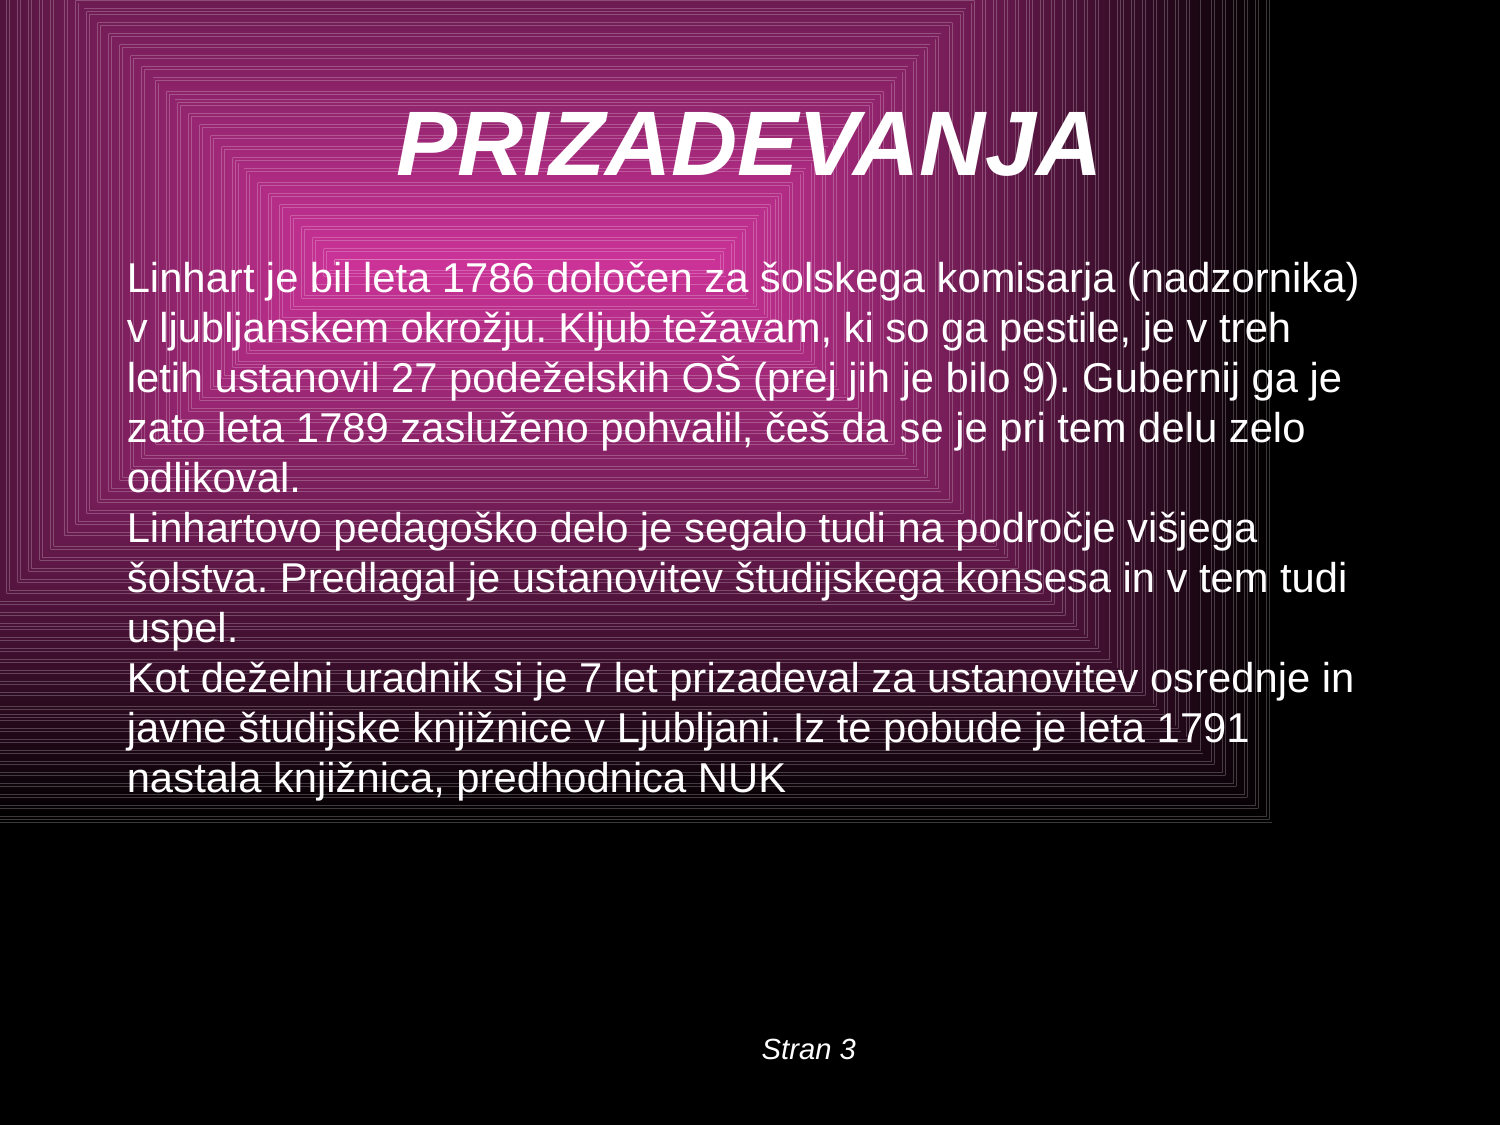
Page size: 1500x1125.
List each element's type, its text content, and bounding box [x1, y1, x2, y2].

title PRIZADEVANJA [75, 45, 1425, 233]
text_box Linhart je bil leta 1786 določen za šolskega komisarja (nadzornika) v ljubljanskem okrožju. Kljub težavam, ki so ga pestile, je v treh letih ustanovil 27 podeželskih OŠ (prej jih je bilo 9). Gubernij ga je zato leta 1789 zasluženo pohvalil, češ da se je pri tem delu zelo odlikoval. Linhartovo pedagoško delo je segalo tudi na področje višjega šolstva. Predlagal je ustanovitev študijskega konsesa in v tem tudi uspel. Kot deželni uradnik si je 7 let prizadeval za ustanovitev osrednje in javne študijske knjižnice v Ljubljani. Iz te pobude je leta 1791 nastala knjižnica, predhodnica NUK [112, 243, 1376, 809]
text_box Stran 3 [655, 1023, 963, 1073]
